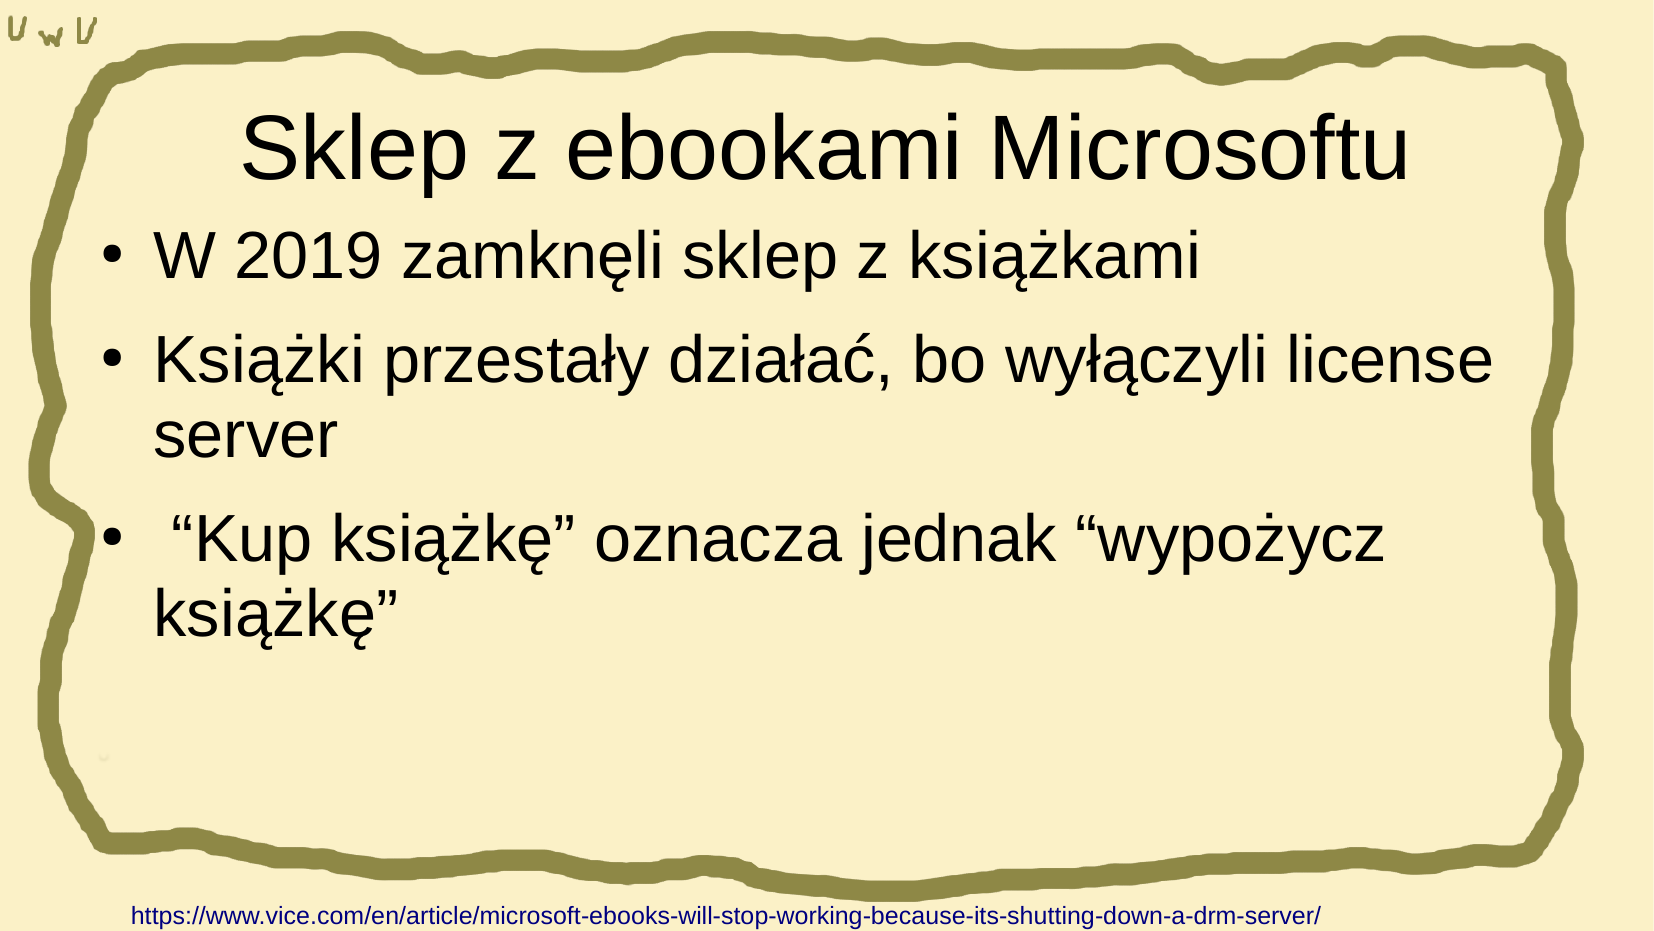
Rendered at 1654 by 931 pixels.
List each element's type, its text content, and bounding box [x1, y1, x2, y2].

title Sklep z ebookami Microsoftu [82, 69, 1571, 217]
picture [0, 0, 1654, 931]
list W 2019 zamknęli sklep z książkami Książki przestały działać, bo wyłączyli license server “Kup książkę” oznacza jednak “wypożycz książkę” [82, 217, 1571, 758]
text_box https://www.vice.com/en/article/microsoft-ebooks-will-stop-working-because-its-shutting-down-a-drm-server/ [116, 894, 1654, 931]
